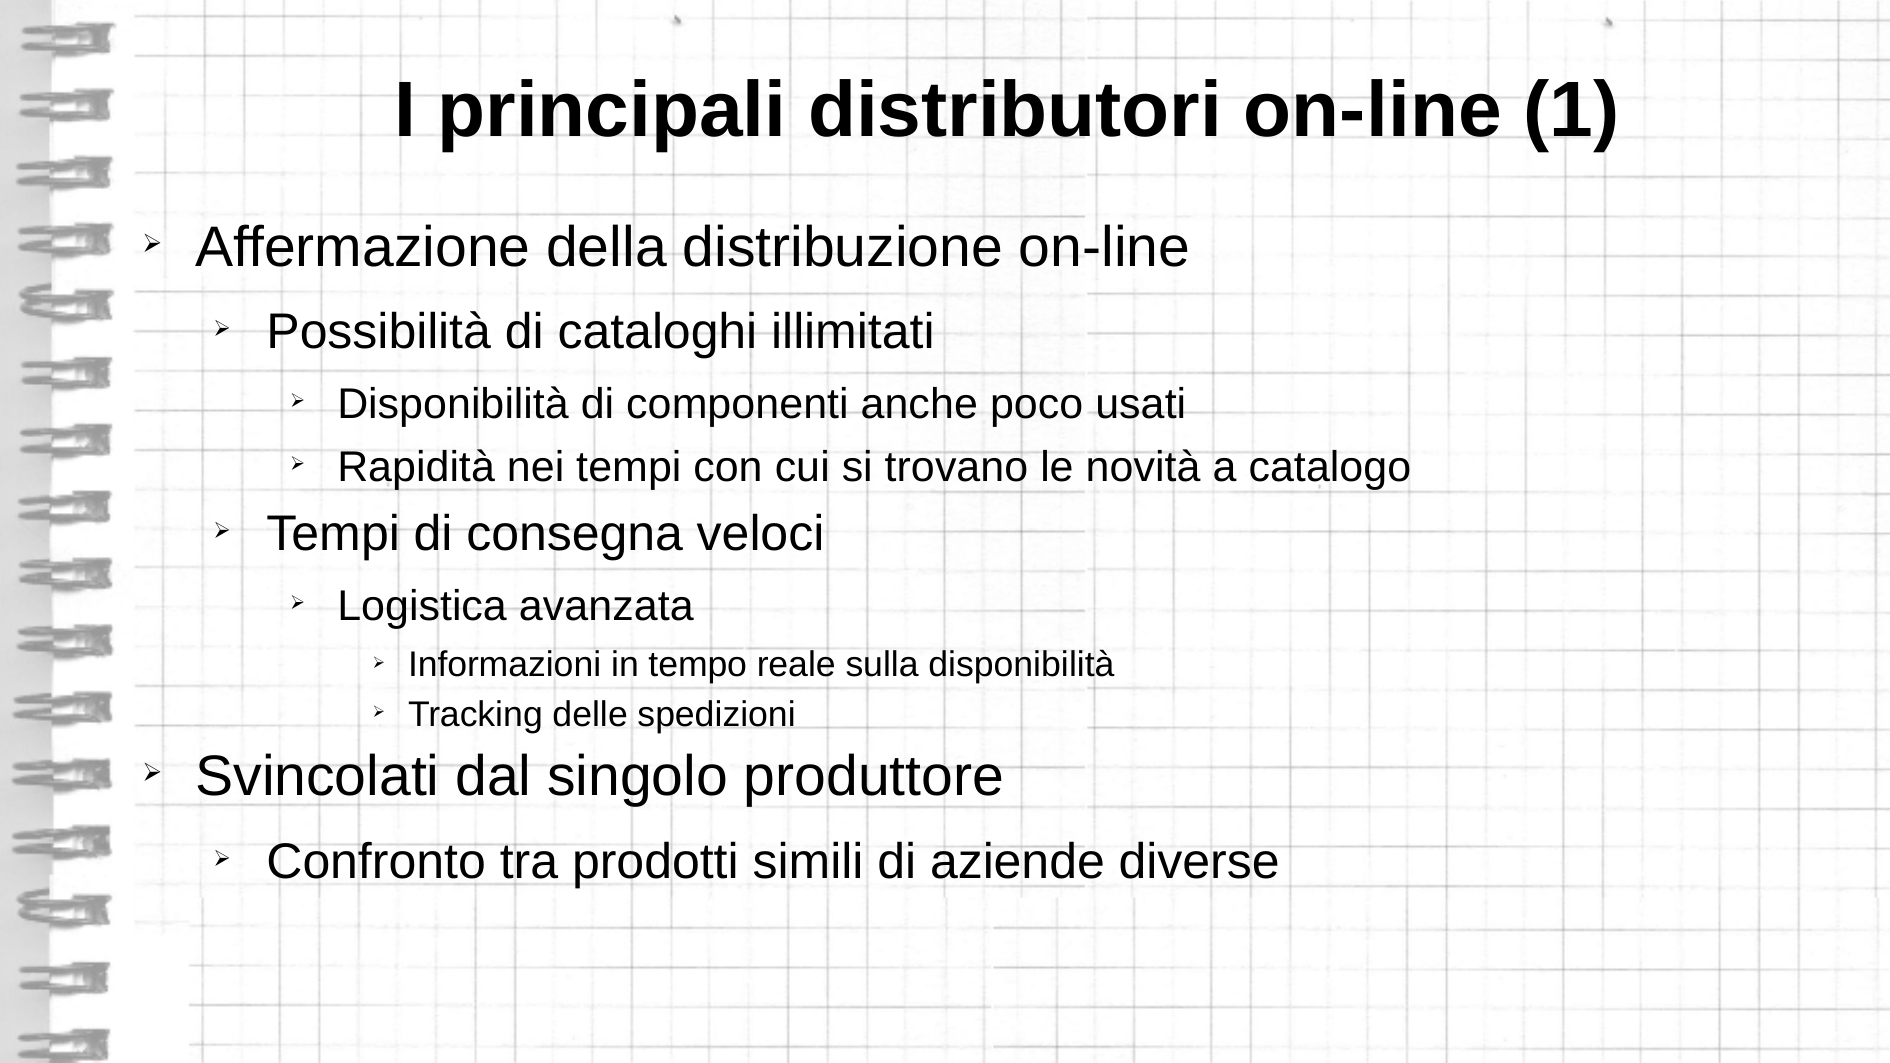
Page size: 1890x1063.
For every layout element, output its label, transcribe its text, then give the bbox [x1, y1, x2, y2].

list Affermazione della distribuzione on-line Possibilità di cataloghi illimitati Disponibilità di componenti anche poco usati Rapidità nei tempi con cui si trovano le novità a catalogo Tempi di consegna veloci Logistica avanzata Informazioni in tempo reale sulla disponibilità Tracking delle spedizioni Svincolati dal singolo produttore Confronto tra prodotti simili di aziende diverse [124, 214, 1890, 889]
picture [0, 0, 1890, 1063]
title I principali distributori on-line (1) [124, 20, 1890, 198]
